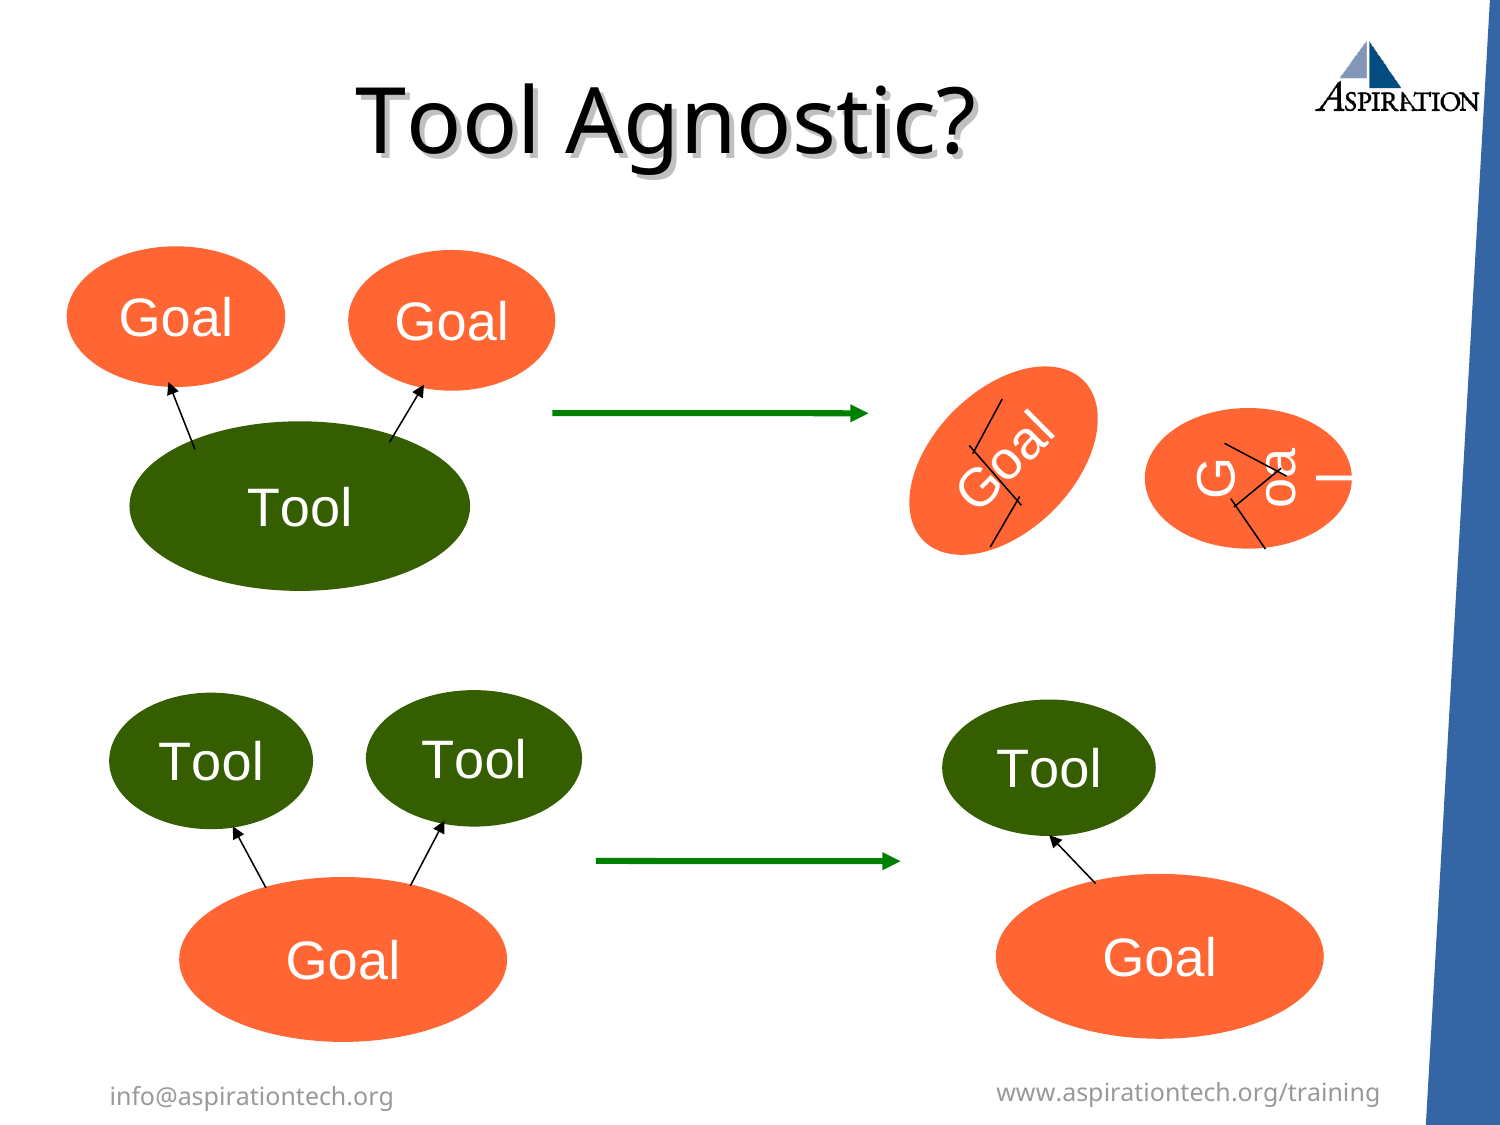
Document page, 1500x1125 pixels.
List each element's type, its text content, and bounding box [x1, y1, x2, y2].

text_box Tool [109, 692, 314, 830]
text_box Goal [179, 877, 508, 1042]
text_box Goal [995, 873, 1324, 1039]
text_box Goal [1269, 457, 1278, 469]
text_box Tool [365, 690, 583, 827]
text_box Goal [909, 366, 1098, 555]
text_box Goal [348, 249, 556, 391]
text_box Tool [942, 699, 1156, 836]
text_box Tool [129, 421, 471, 591]
text_box Goal [66, 246, 286, 387]
picture [1315, 41, 1480, 120]
title Tool Agnostic? [49, 19, 1284, 206]
text_box Goal [1281, 457, 1292, 471]
text_box Goal [1144, 408, 1352, 549]
